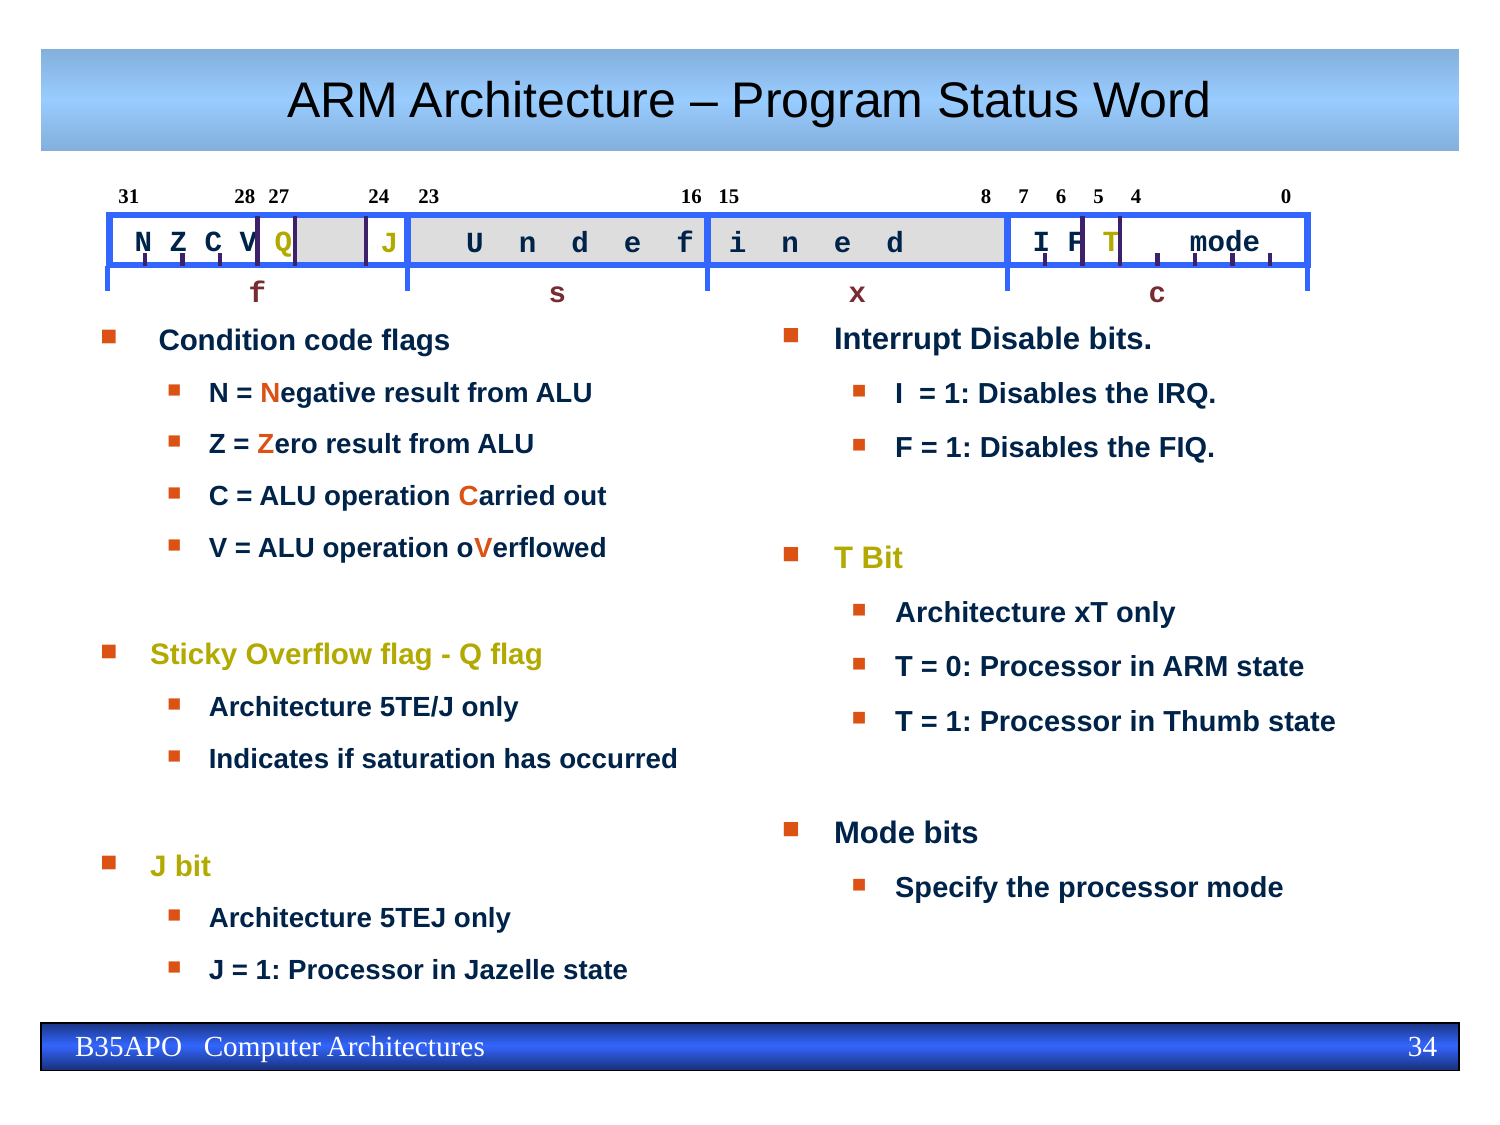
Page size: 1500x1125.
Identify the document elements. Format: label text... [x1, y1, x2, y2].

text_box 27 [270, 178, 301, 213]
text_box Interrupt Disable bits. I = 1: Disables the IRQ. F = 1: Disables the FIQ. T Bit Architecture xT only T = 0: Processor in ARM state T = 1: Processor in Thumb state Mode bits Specify the processor mode [715, 313, 1404, 914]
text_box 4 [1119, 178, 1153, 213]
text_box f [107, 265, 407, 316]
text_box U n d e f i n e d [408, 215, 996, 266]
text_box 7 [1007, 178, 1040, 213]
text_box 5 [1082, 178, 1115, 213]
text_box 0 [1269, 178, 1303, 213]
title ARM Architecture – Program Status Word [41, 49, 1459, 151]
text_box 24 [357, 178, 401, 213]
text_box 28 [219, 178, 270, 213]
text_box s [407, 266, 707, 316]
text_box c [1007, 265, 1308, 316]
text_box 6 [1044, 178, 1078, 213]
text_box U n d e f i n e d [357, 215, 365, 266]
text_box Condition code flags N = Negative result from ALU Z = Zero result from ALU C = ALU operation Carried out V = ALU operation oVerflowed Sticky Overflow flag - Q flag Architecture 5TE/J only Indicates if saturation has occurred J bit Architecture 5TEJ only J = 1: Processor in Jazelle state [29, 315, 750, 996]
text_box J [365, 215, 408, 266]
text_box I F T mode [1011, 214, 1308, 265]
text_box 16 [669, 178, 707, 212]
text_box 31 [107, 178, 151, 213]
text_box x [707, 265, 1007, 316]
text_box 23 [407, 178, 451, 212]
text_box [996, 218, 1004, 262]
text_box N Z C V Q [109, 214, 404, 265]
text_box 8 [969, 178, 1003, 212]
text_box 15 [707, 178, 751, 212]
